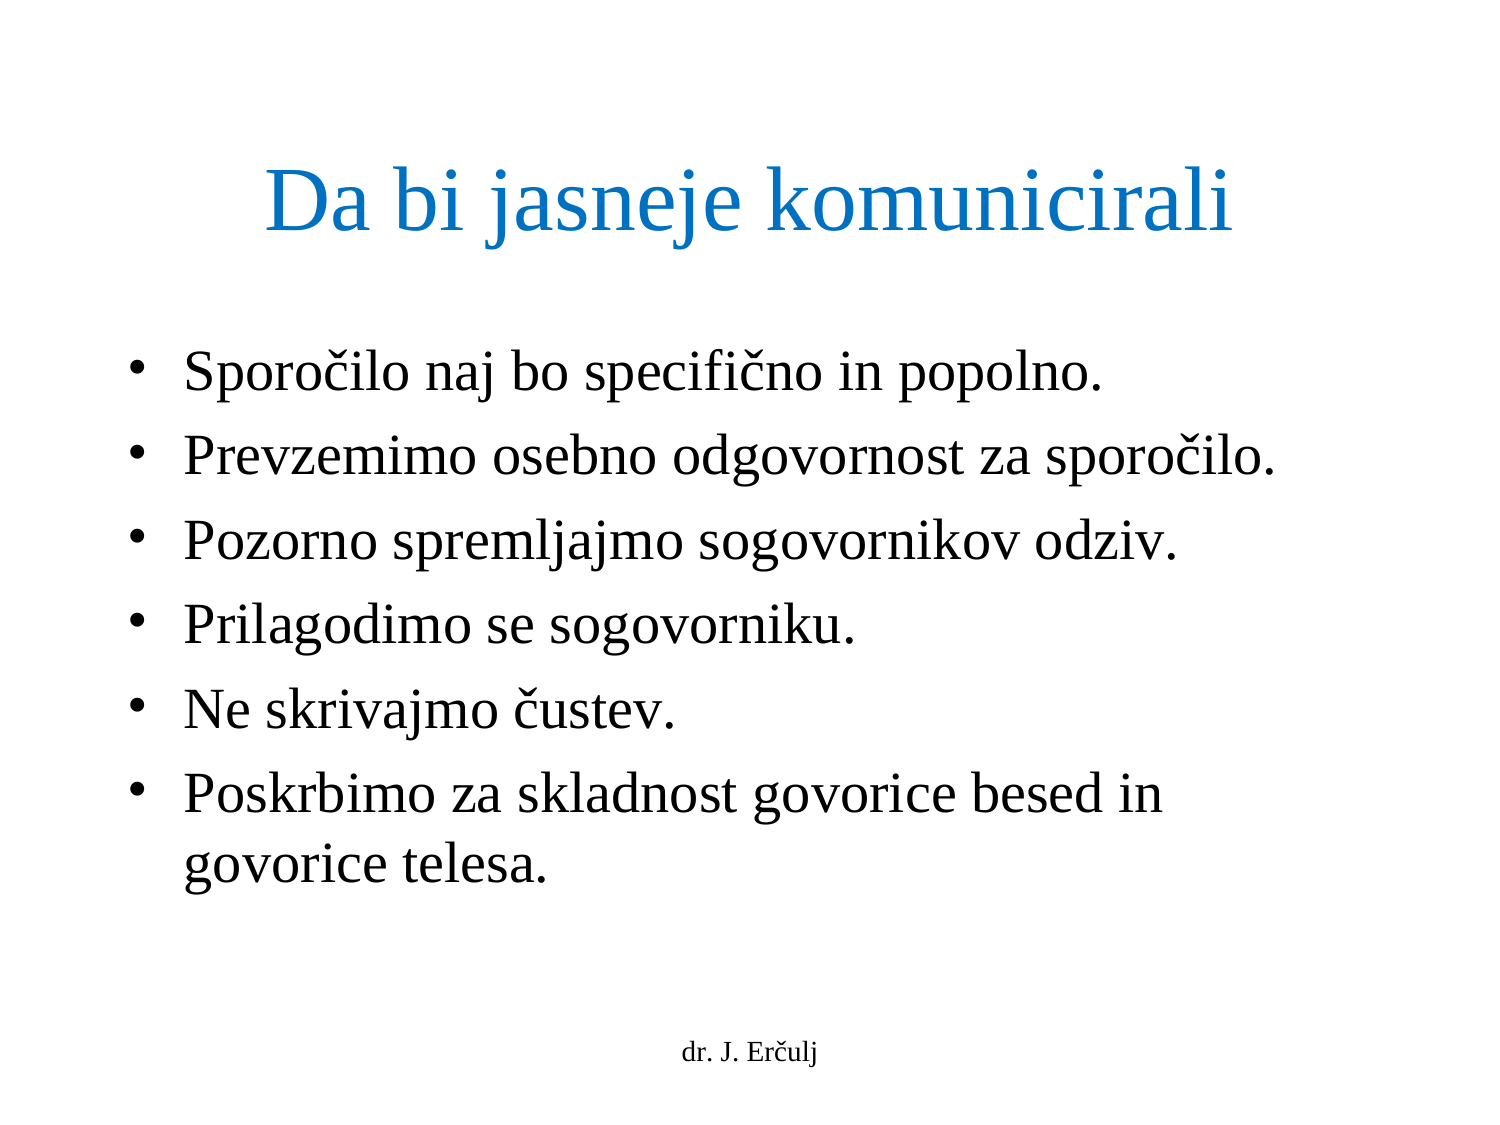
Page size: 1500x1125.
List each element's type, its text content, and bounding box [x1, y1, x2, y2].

text_box dr. J. Erčulj [512, 1025, 988, 1101]
title Da bi jasneje komunicirali [112, 99, 1388, 288]
list Sporočilo naj bo specifično in popolno. Prevzemimo osebno odgovornost za sporočilo. Pozorno spremljajmo sogovornikov odziv. Prilagodimo se sogovorniku. Ne skrivajmo čustev. Poskrbimo za skladnost govorice besed in govorice telesa. [112, 324, 1388, 1001]
